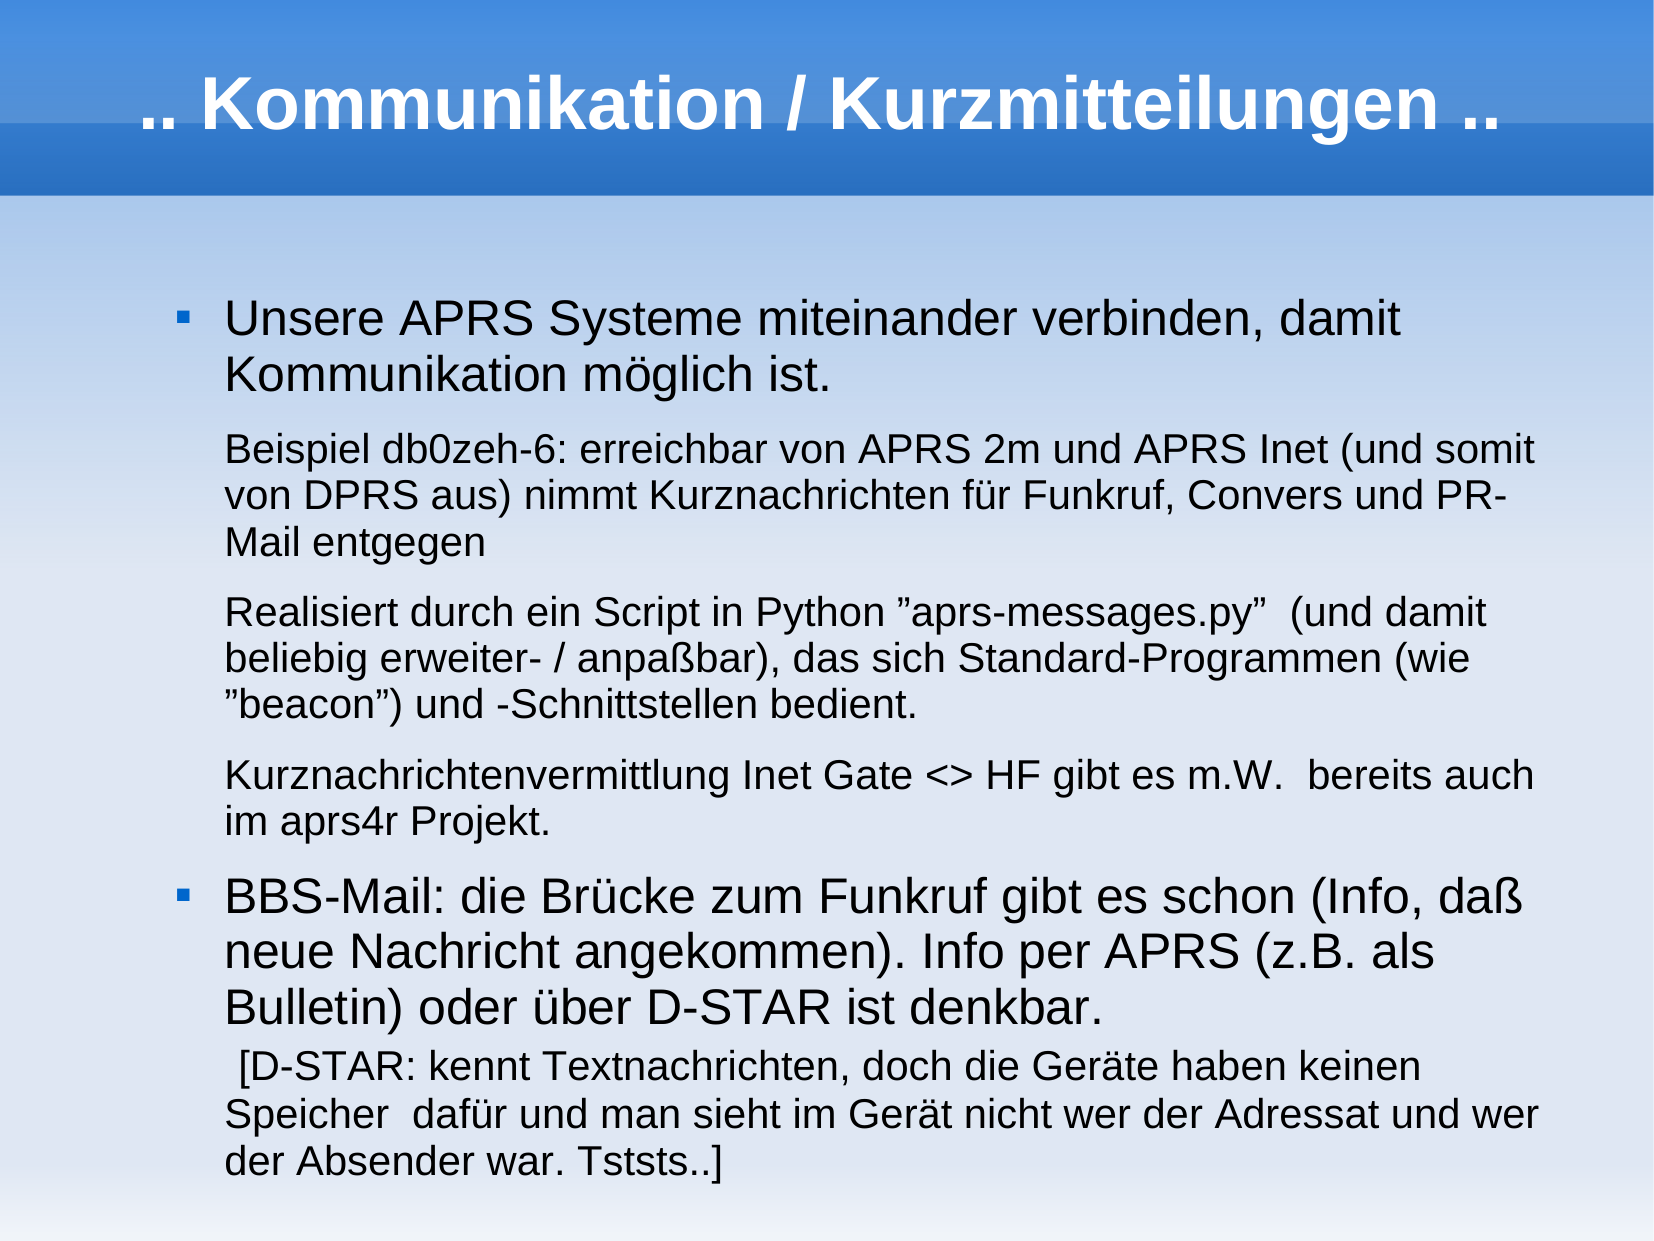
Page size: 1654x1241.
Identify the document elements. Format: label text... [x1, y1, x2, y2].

picture [0, 0, 1654, 1241]
list Unsere APRS Systeme miteinander verbinden, damit Kommunikation möglich ist. Beispiel db0zeh-6: erreichbar von APRS 2m und APRS Inet (und somit von DPRS aus) nimmt Kurznachrichten für Funkruf, Convers und PR-Mail entgegen Realisiert durch ein Script in Python ”aprs-messages.py” (und damit beliebig erweiter- / anpaßbar), das sich Standard-Programmen (wie ”beacon”) und -Schnittstellen bedient. Kurznachrichtenvermittlung Inet Gate <> HF gibt es m.W. bereits auch im aprs4r Projekt. BBS-Mail: die Brücke zum Funkruf gibt es schon (Info, daß neue Nachricht angekommen). Info per APRS (z.B. als Bulletin) oder über D-STAR ist denkbar. [D-STAR: kennt Textnachrichten, doch die Geräte haben keinen Speicher dafür und man sieht im Gerät nicht wer der Adressat und wer der Absender war. Tststs..] [82, 290, 1571, 1184]
title .. Kommunikation / Kurzmitteilungen .. [76, 7, 1565, 200]
